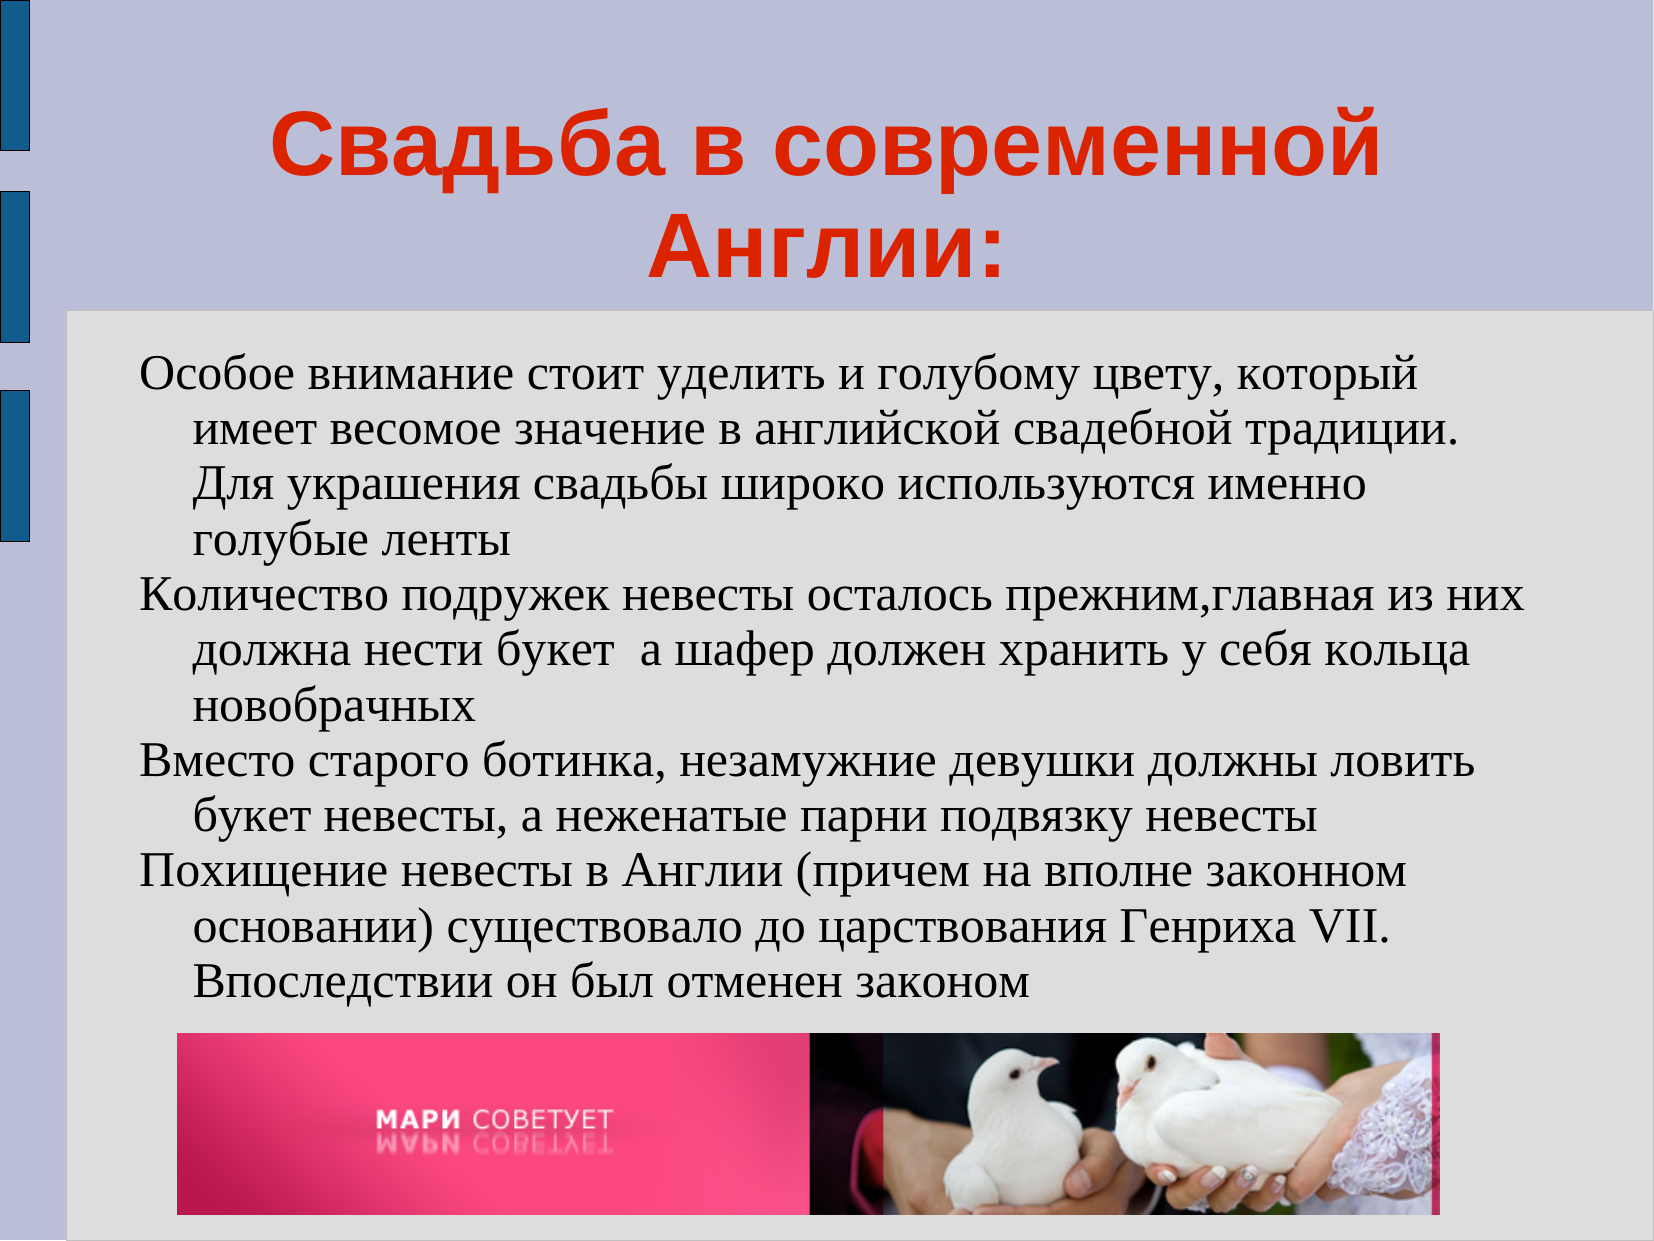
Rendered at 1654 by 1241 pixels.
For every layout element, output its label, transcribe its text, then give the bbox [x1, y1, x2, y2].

picture [177, 1033, 1440, 1215]
title Свадьба в современной Англии: [121, 91, 1534, 299]
list Особое внимание стоит уделить и голубому цвету, который имеет весомое значение в английской свадебной традиции. Для украшения свадьбы широко используются именно голубые ленты Количество подружек невесты осталось прежним,главная из них должна нести букет а шафер должен хранить у себя кольца новобрачных Вместо старого ботинка, незамужние девушки должны ловить букет невесты, а неженатые парни подвязку невесты Похищение невесты в Англии (причем на вполне законном основании) существовало до царствования Генриха VII. Впоследствии он был отменен законом [121, 344, 1534, 1034]
